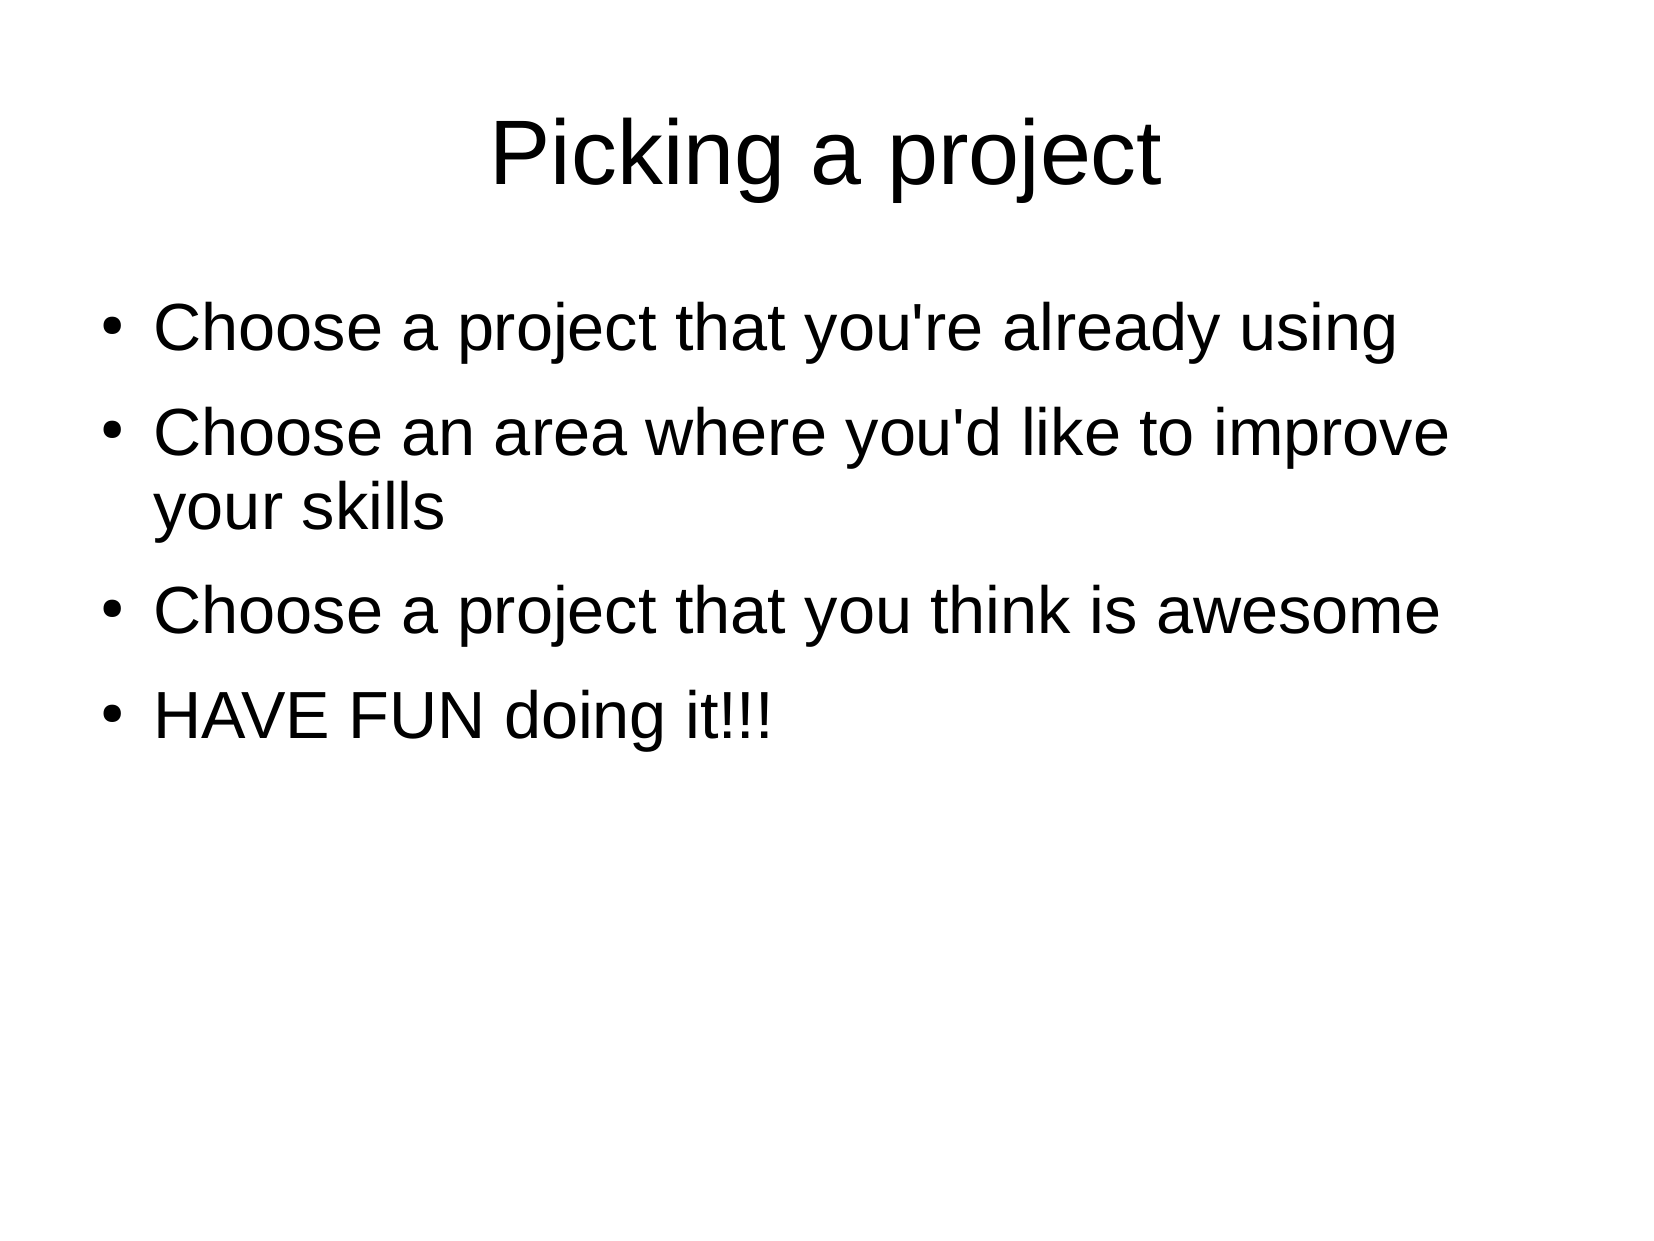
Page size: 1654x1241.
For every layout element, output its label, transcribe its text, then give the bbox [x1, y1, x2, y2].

title Picking a project [82, 49, 1571, 257]
list Choose a project that you're already using Choose an area where you'd like to improve your skills Choose a project that you think is awesome HAVE FUN doing it!!! [82, 290, 1571, 1010]
